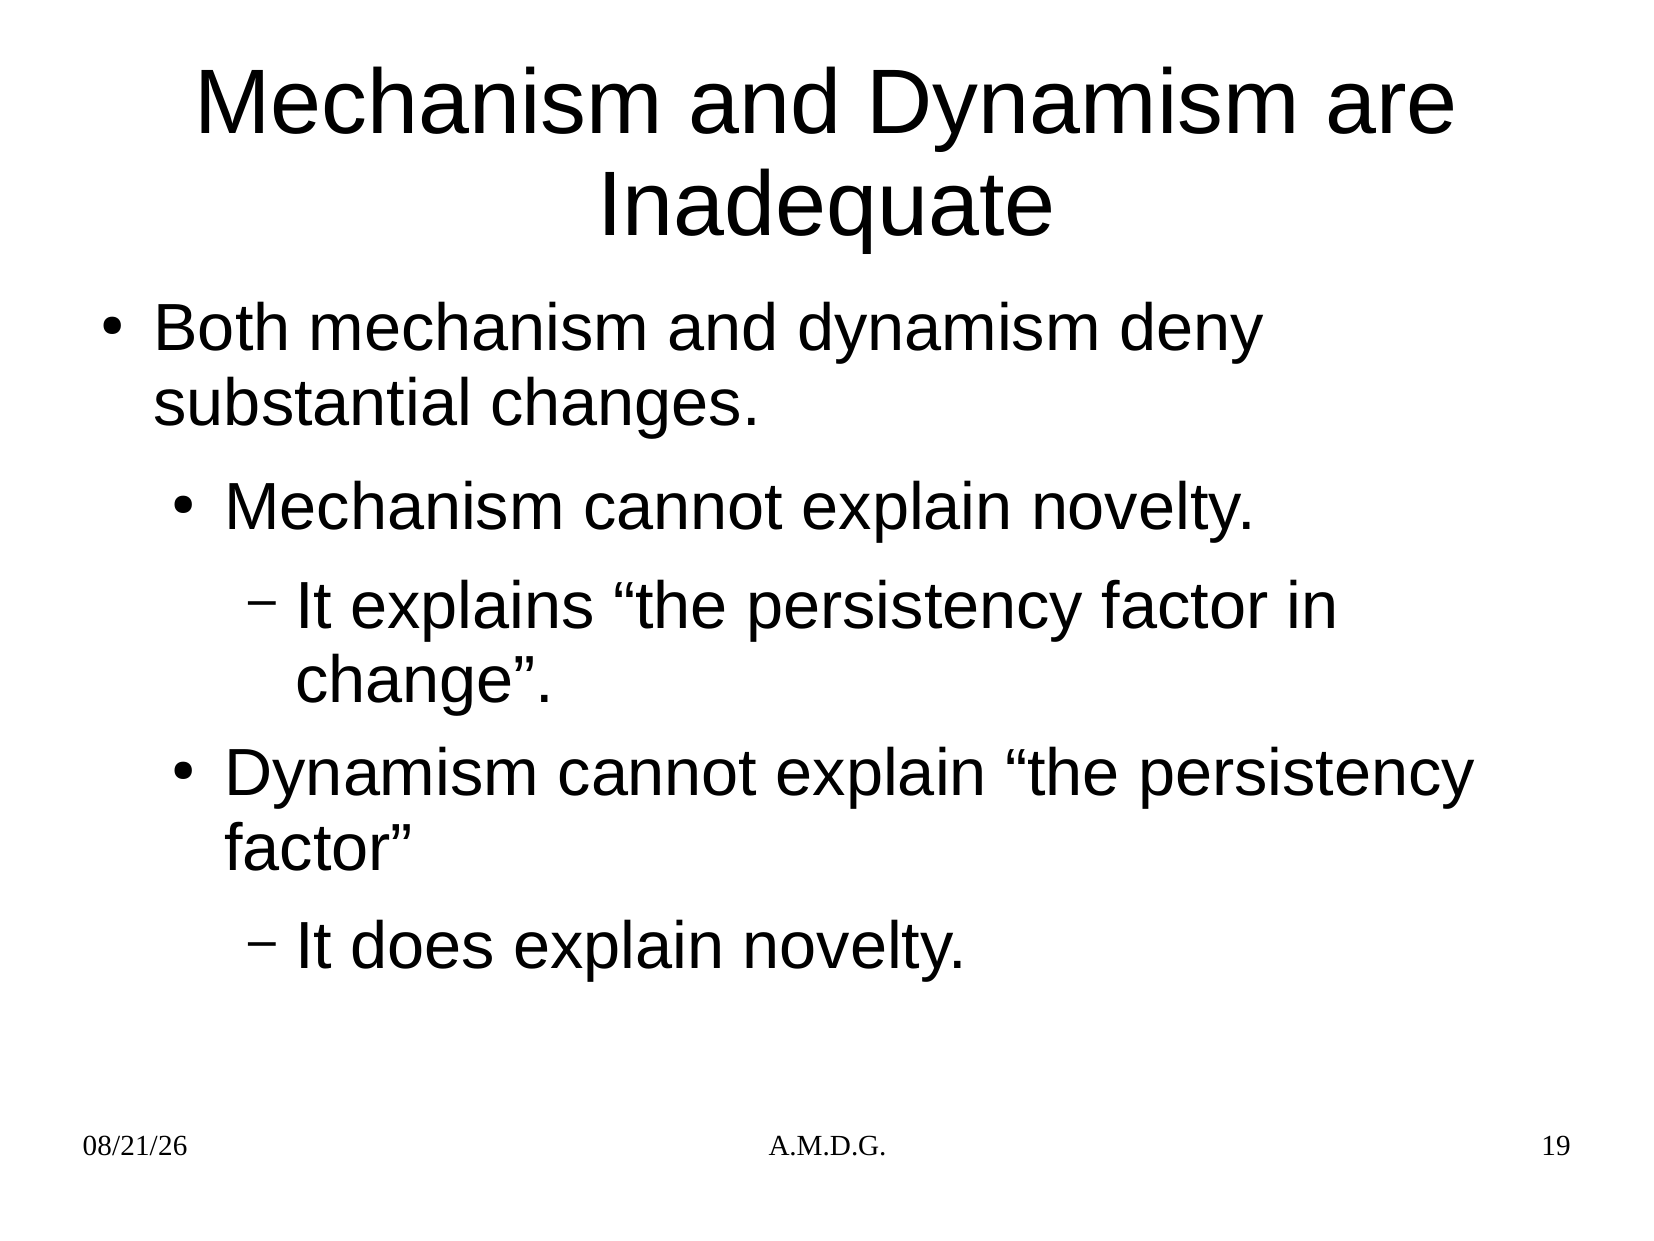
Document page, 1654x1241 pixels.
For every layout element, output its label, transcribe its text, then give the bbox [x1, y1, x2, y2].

list Both mechanism and dynamism deny substantial changes. Mechanism cannot explain novelty. It explains “the persistency factor in change”. Dynamism cannot explain “the persistency factor” It does explain novelty. [82, 290, 1571, 1109]
title Mechanism and Dynamism are Inadequate [82, 49, 1571, 257]
